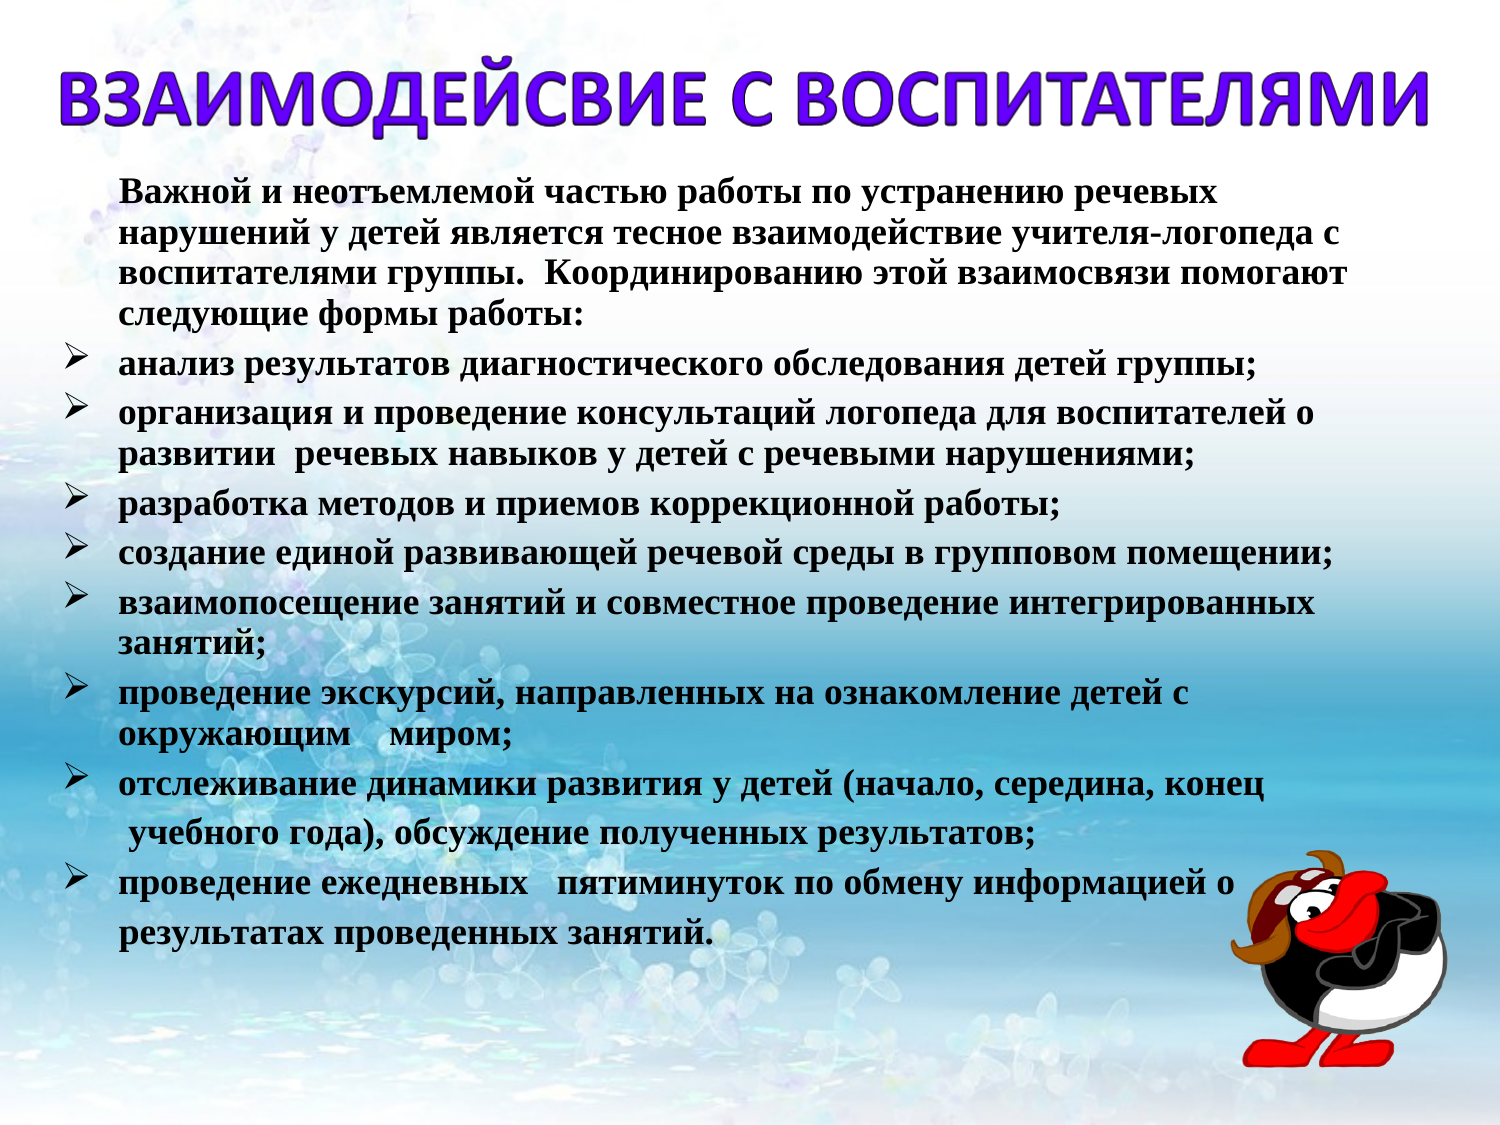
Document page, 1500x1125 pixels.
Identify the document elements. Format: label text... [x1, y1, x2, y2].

list Важной и неотъемлемой частью работы по устранению речевых нарушений у детей является тесное взаимодействие учителя-логопеда с воспитателями группы. Координированию этой взаимосвязи помогают следующие формы работы: анализ результатов диагностического обследования детей группы; организация и проведение консультаций логопеда для воспитателей о развитии речевых навыков у детей с речевыми нарушениями; разработка методов и приемов коррекционной работы; создание единой развивающей речевой среды в групповом помещении; взаимопосещение занятий и совместное проведение интегрированных занятий; проведение экскурсий, направленных на ознакомление детей с окружающим миром; отслеживание динамики развития у детей (начало, середина, конец учебного года), обсуждение полученных результатов; проведение ежедневных пятиминуток по обмену информацией о результатах проведенных занятий. [46, 163, 1426, 1055]
picture [0, 0, 1500, 1125]
